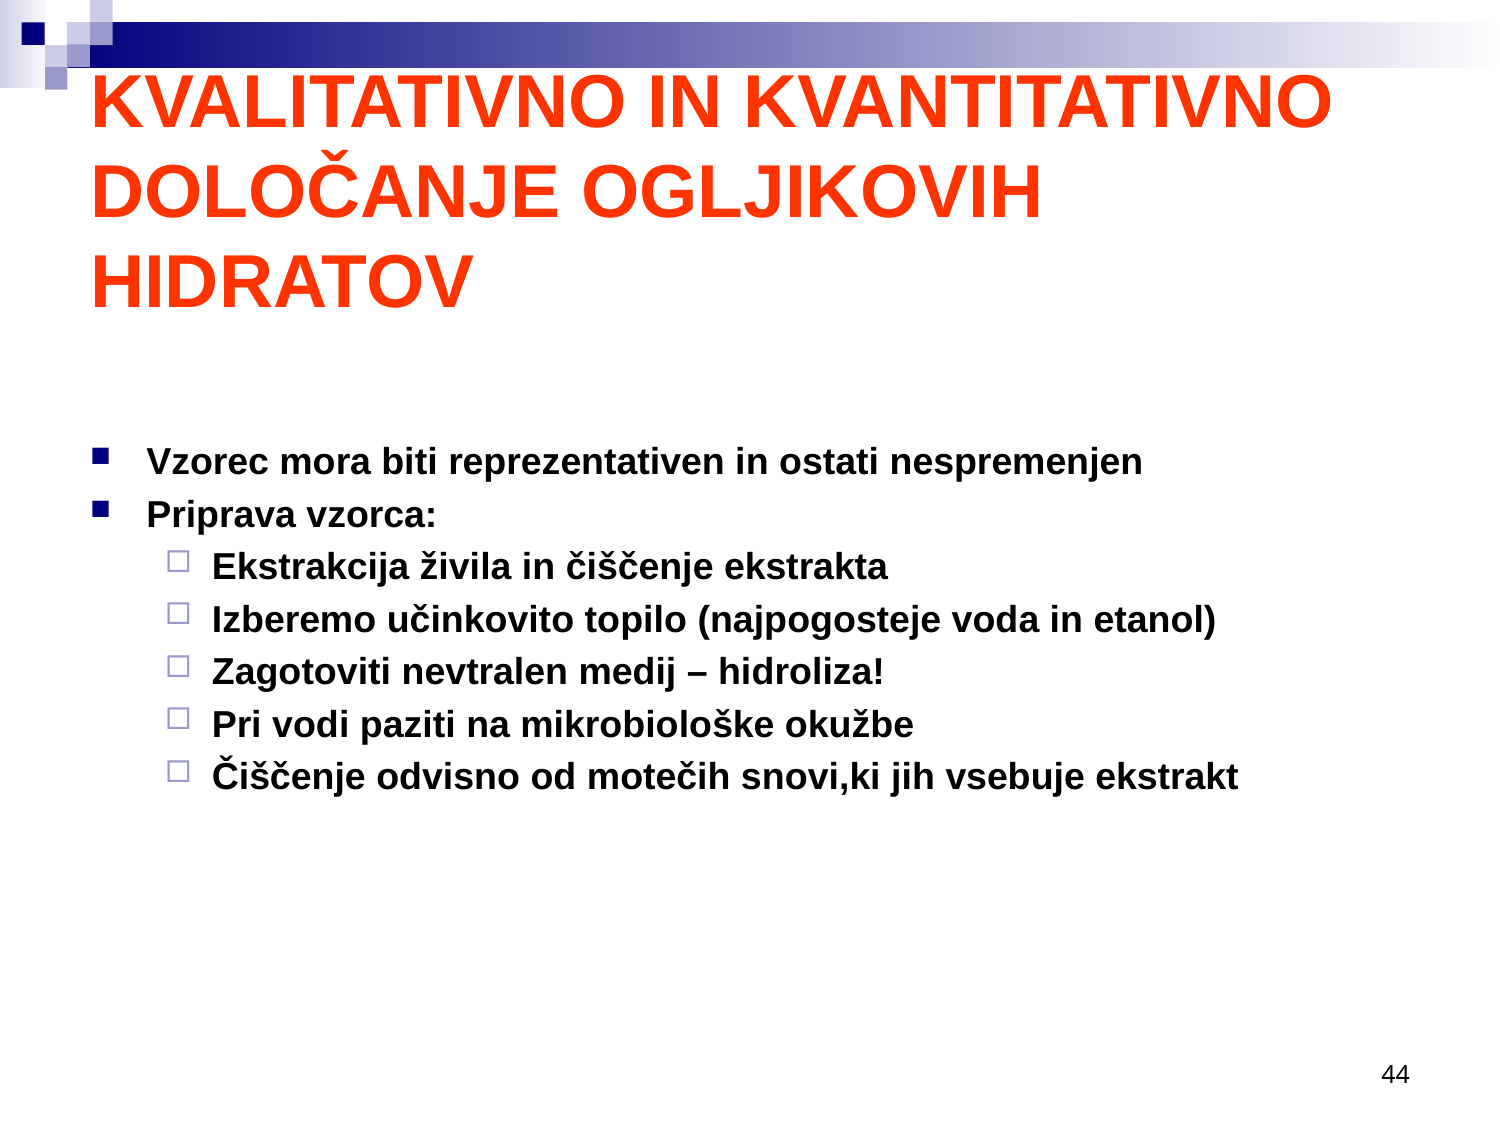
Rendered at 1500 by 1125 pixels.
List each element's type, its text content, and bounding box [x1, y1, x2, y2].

list Vzorec mora biti reprezentativen in ostati nespremenjen Priprava vzorca: Ekstrakcija živila in čiščenje ekstrakta Izberemo učinkovito topilo (najpogosteje voda in etanol) Zagotoviti nevtralen medij – hidroliza! Pri vodi paziti na mikrobiološke okužbe Čiščenje odvisno od motečih snovi,ki jih vsebuje ekstrakt [75, 324, 1425, 963]
slide_number <number> [1074, 1025, 1425, 1100]
title KVALITATIVNO IN KVANTITATIVNO DOLOČANJE OGLJIKOVIH HIDRATOV [75, 75, 1425, 300]
